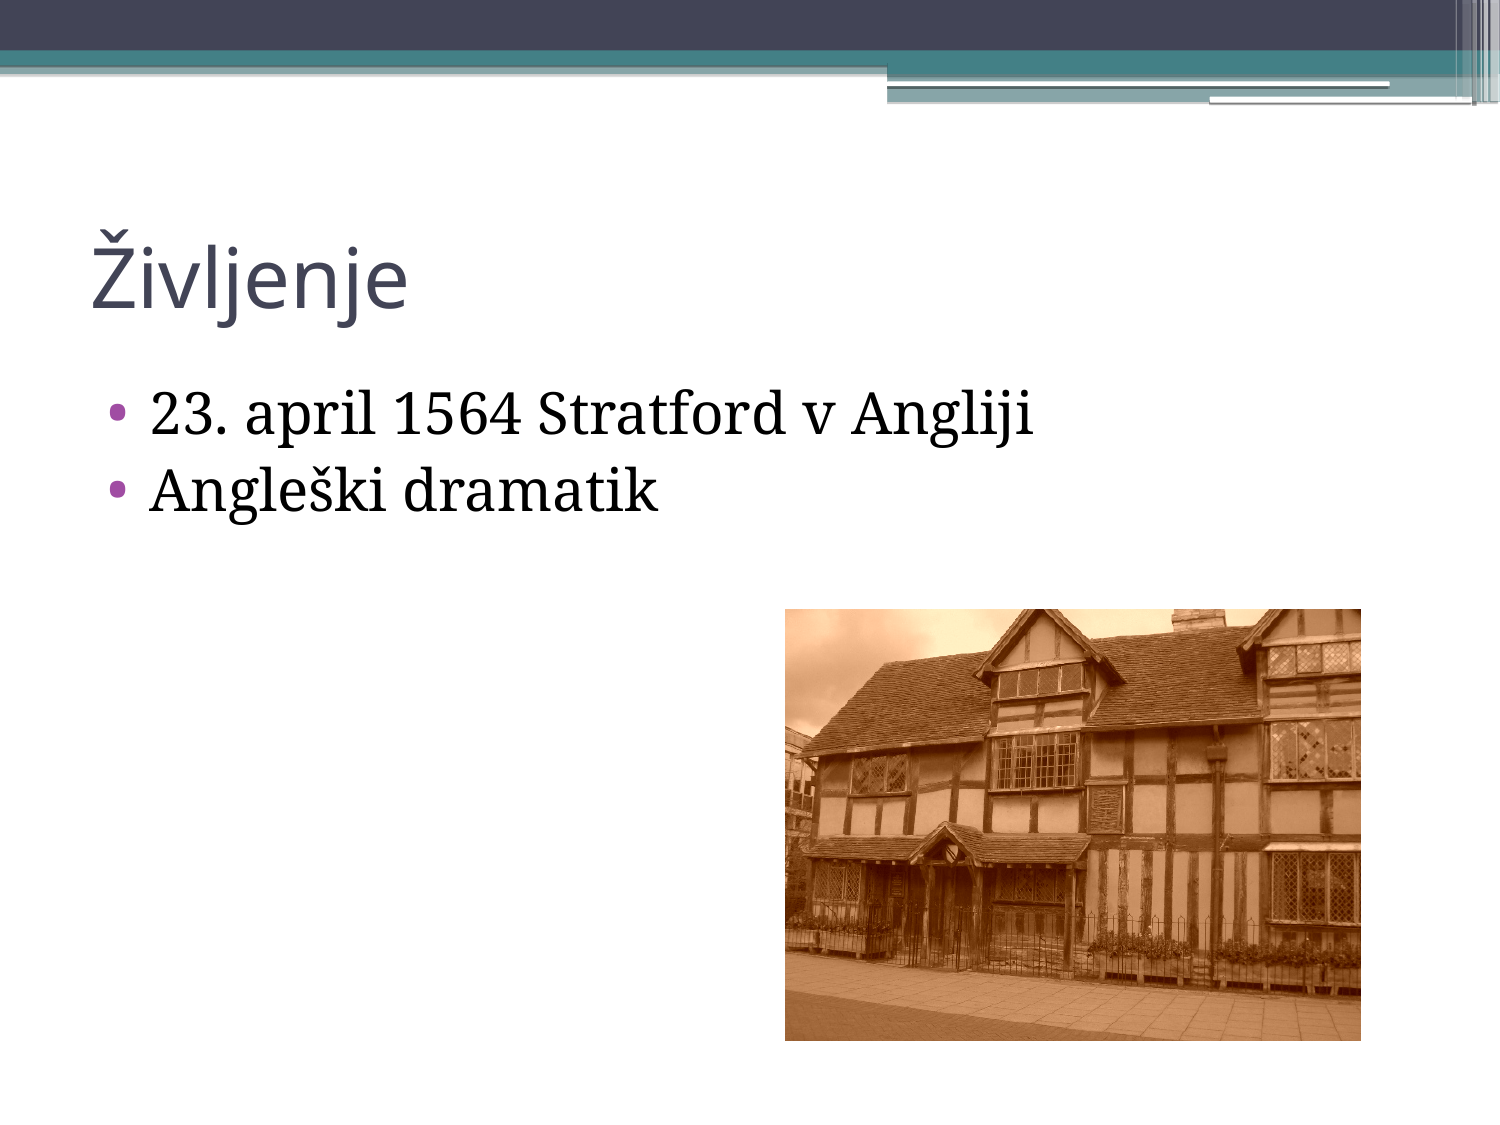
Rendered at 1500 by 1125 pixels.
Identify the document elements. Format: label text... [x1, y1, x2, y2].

list 23. april 1564 Stratford v Angliji Angleški dramatik [75, 369, 1425, 1079]
title Življenje [75, 187, 1425, 363]
picture [785, 609, 1361, 1041]
